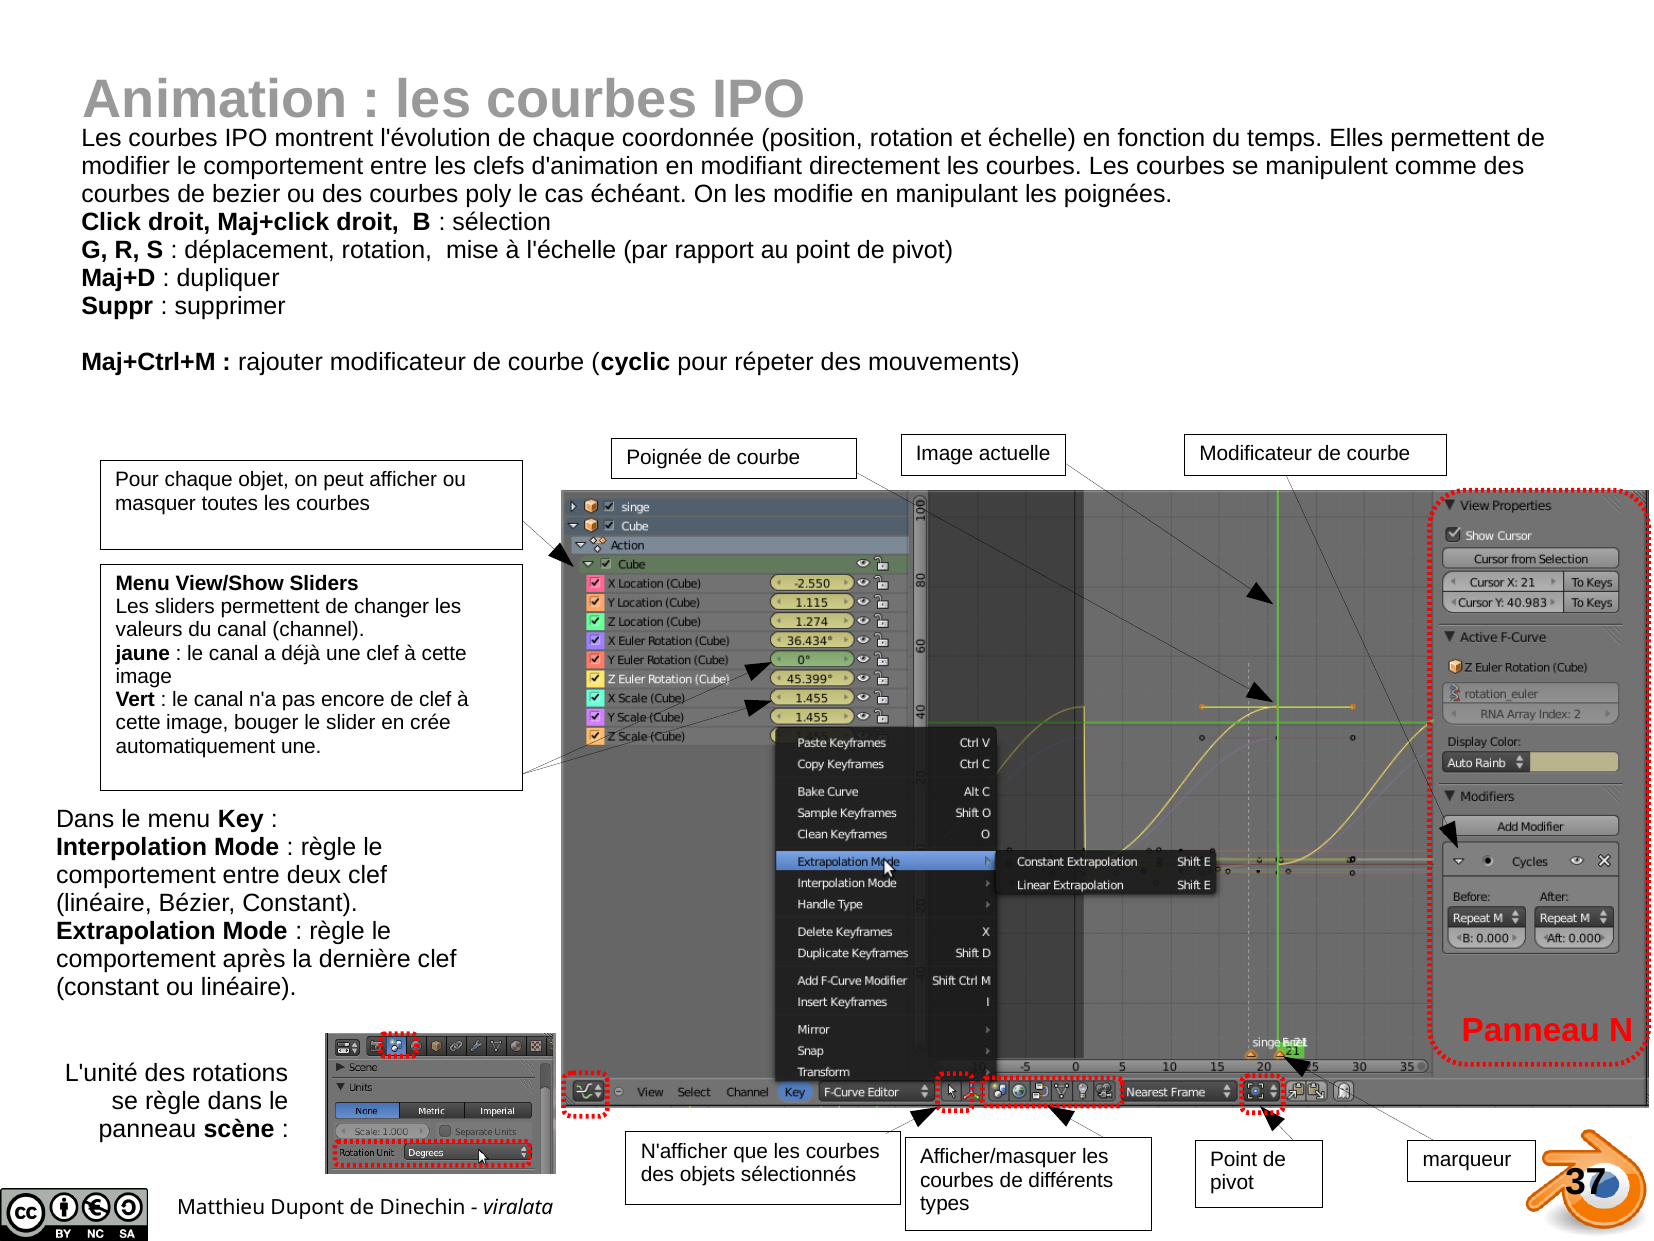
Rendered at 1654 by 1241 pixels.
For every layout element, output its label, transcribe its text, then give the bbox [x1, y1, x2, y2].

title Animation : les courbes IPO [82, 56, 1565, 116]
text_box Point de pivot [1195, 1140, 1323, 1208]
text_box Modificateur de courbe [1184, 434, 1447, 476]
text_box marqueur [1407, 1140, 1536, 1182]
picture [561, 490, 1649, 1108]
text_box Pour chaque objet, on peut afficher ou masquer toutes les courbes [100, 460, 523, 550]
picture [0, 1188, 148, 1241]
picture [325, 1033, 556, 1174]
text_box Panneau N [1446, 1003, 1649, 1062]
text_box Poignée de courbe [611, 438, 857, 479]
picture [1520, 1117, 1648, 1241]
text_box Image actuelle [901, 434, 1066, 476]
text_box L'unité des rotations se règle dans le panneau scène : [50, 1051, 325, 1170]
text_box Afficher/masquer les courbes de différents types [905, 1137, 1152, 1231]
text_box N'afficher que les courbes des objets sélectionnés [625, 1131, 901, 1205]
text_box Menu View/Show Sliders Les sliders permettent de changer les valeurs du canal (channel). jaune : le canal a déjà une clef à cette image Vert : le canal n'a pas encore de clef à cette image, bouger le slider en crée automatiquement une. [100, 564, 523, 791]
text_box Les courbes IPO montrent l'évolution de chaque coordonnée (position, rotation et échelle) en fonction du temps. Elles permettent de modifier le comportement entre les clefs d'animation en modifiant directement les courbes. Les courbes se manipulent comme des courbes de bezier ou des courbes poly le cas échéant. On les modifie en manipulant les poignées. Click droit, Maj+click droit, B : sélection G, R, S : déplacement, rotation, mise à l'échelle (par rapport au point de pivot) Maj+D : dupliquer Suppr : supprimer Maj+Ctrl+M : rajouter modificateur de courbe (cyclic pour répeter des mouvements) [66, 116, 1625, 418]
text_box Dans le menu Key : Interpolation Mode : règle le comportement entre deux clef (linéaire, Bézier, Constant). Extrapolation Mode : règle le comportement après la dernière clef (constant ou linéaire). [41, 797, 485, 1034]
